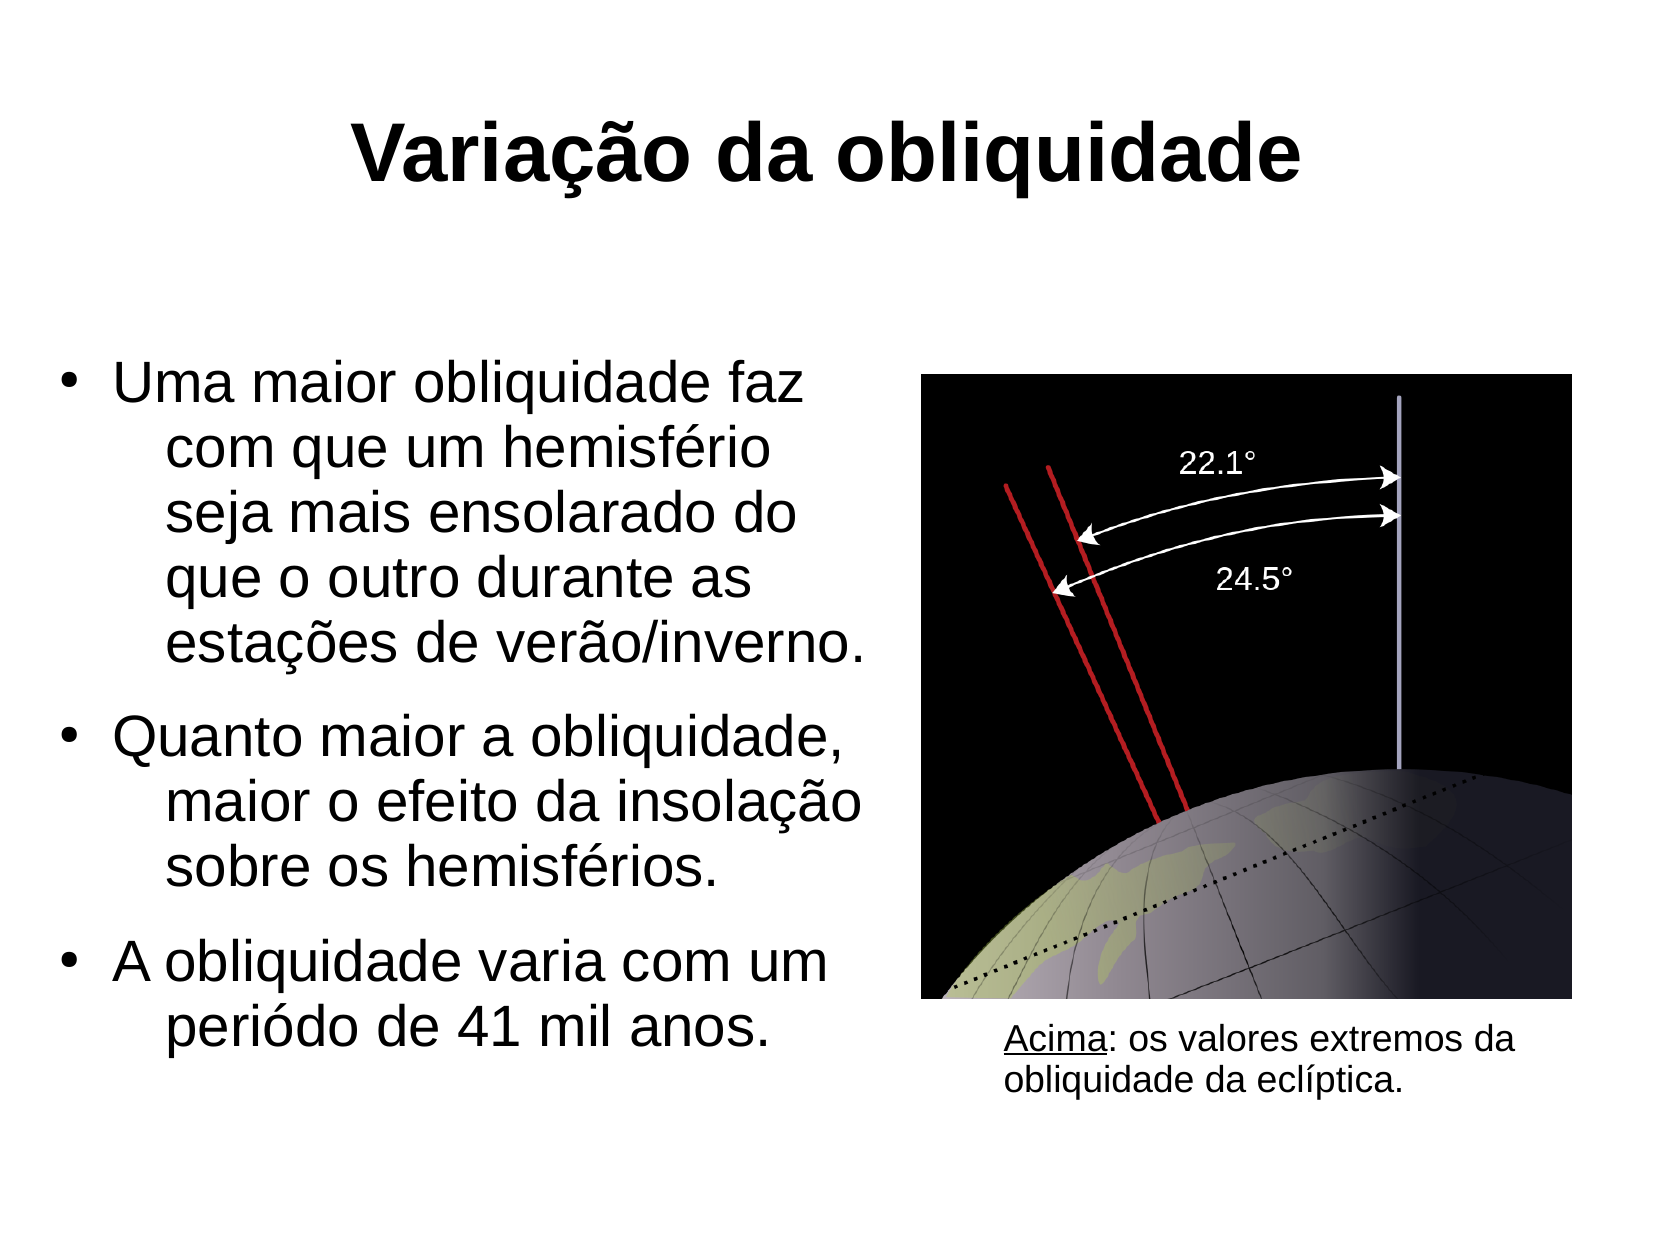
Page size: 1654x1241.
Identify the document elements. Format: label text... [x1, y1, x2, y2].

text_box Acima: os valores extremos da obliquidade da eclíptica. [988, 1009, 1531, 1118]
list Uma maior obliquidade faz com que um hemisfério seja mais ensolarado do que o outro durante as estações de verão/inverno. Quanto maior a obliquidade, maior o efeito da insolação sobre os hemisférios. A obliquidade varia com um periódo de 41 mil anos. [23, 349, 879, 1134]
picture [921, 374, 1572, 999]
title Variação da obliquidade [82, 49, 1571, 257]
